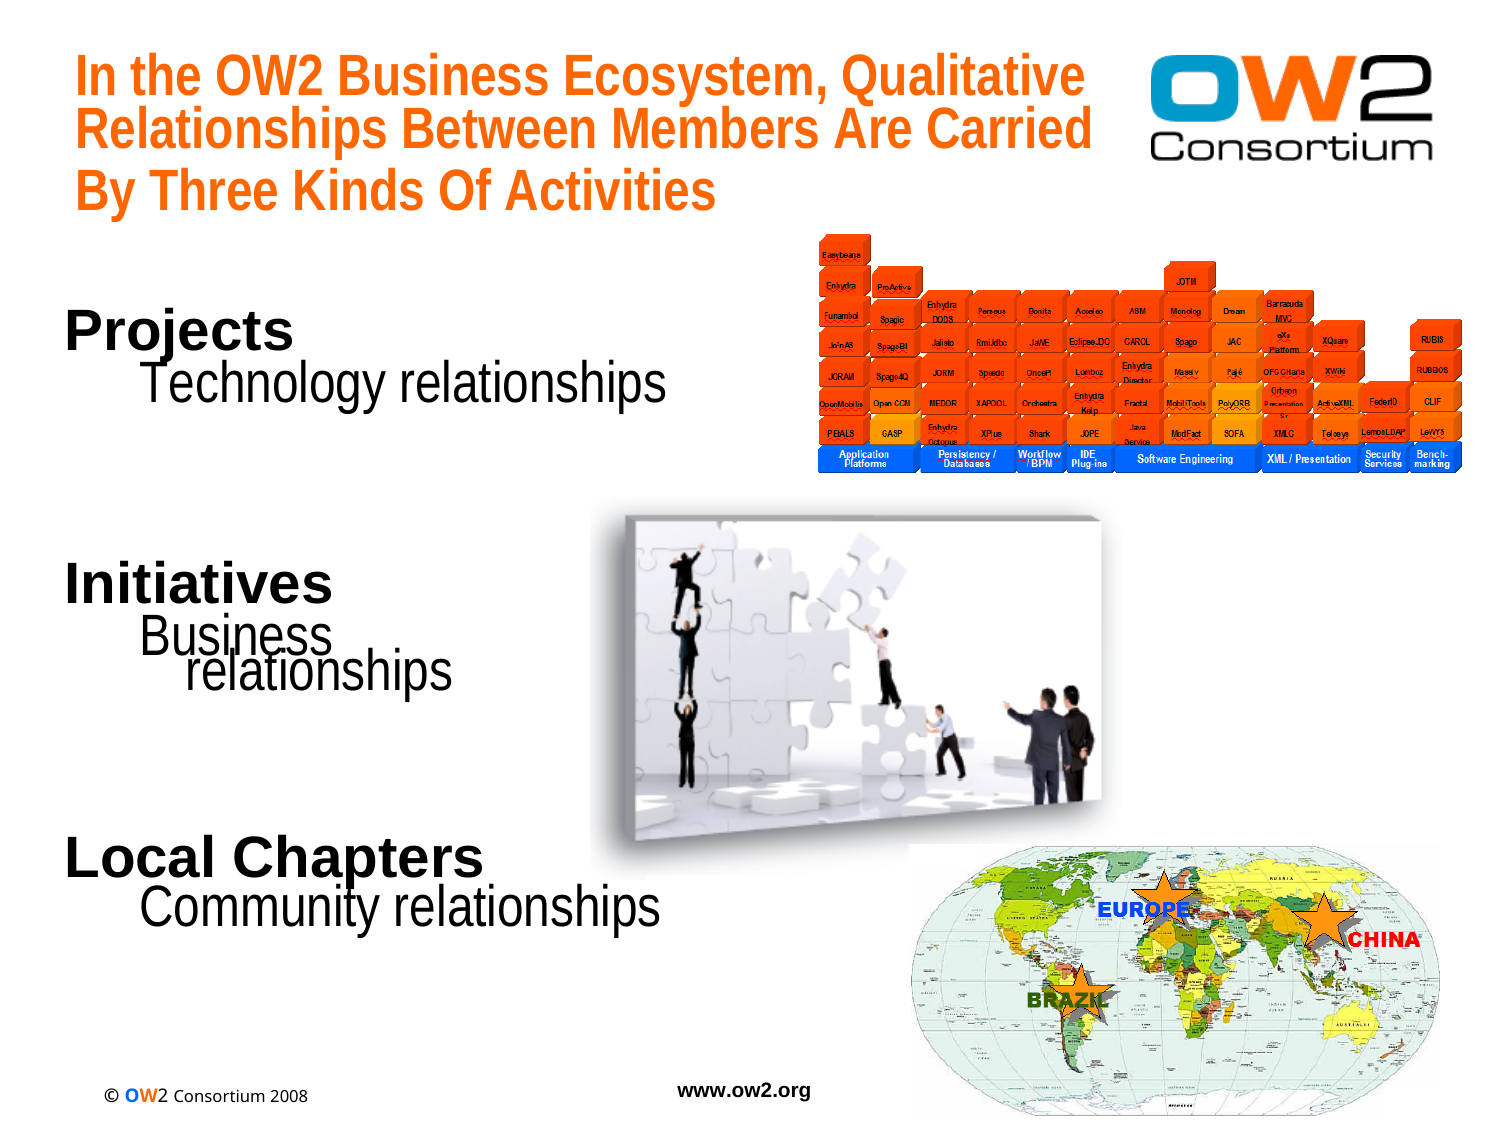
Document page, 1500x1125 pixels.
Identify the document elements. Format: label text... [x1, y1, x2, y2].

picture [590, 495, 1441, 1119]
picture [1175, 72, 1218, 105]
picture [814, 230, 1465, 476]
picture [1175, 55, 1433, 161]
title In the OW2 Business Ecosystem, Qualitative Relationships Between Members Are Carried By Three Kinds Of Activities [74, 45, 1175, 246]
list Projects Technology relationships Initiatives Business relationships Local Chapters Community relationships [49, 301, 800, 1091]
